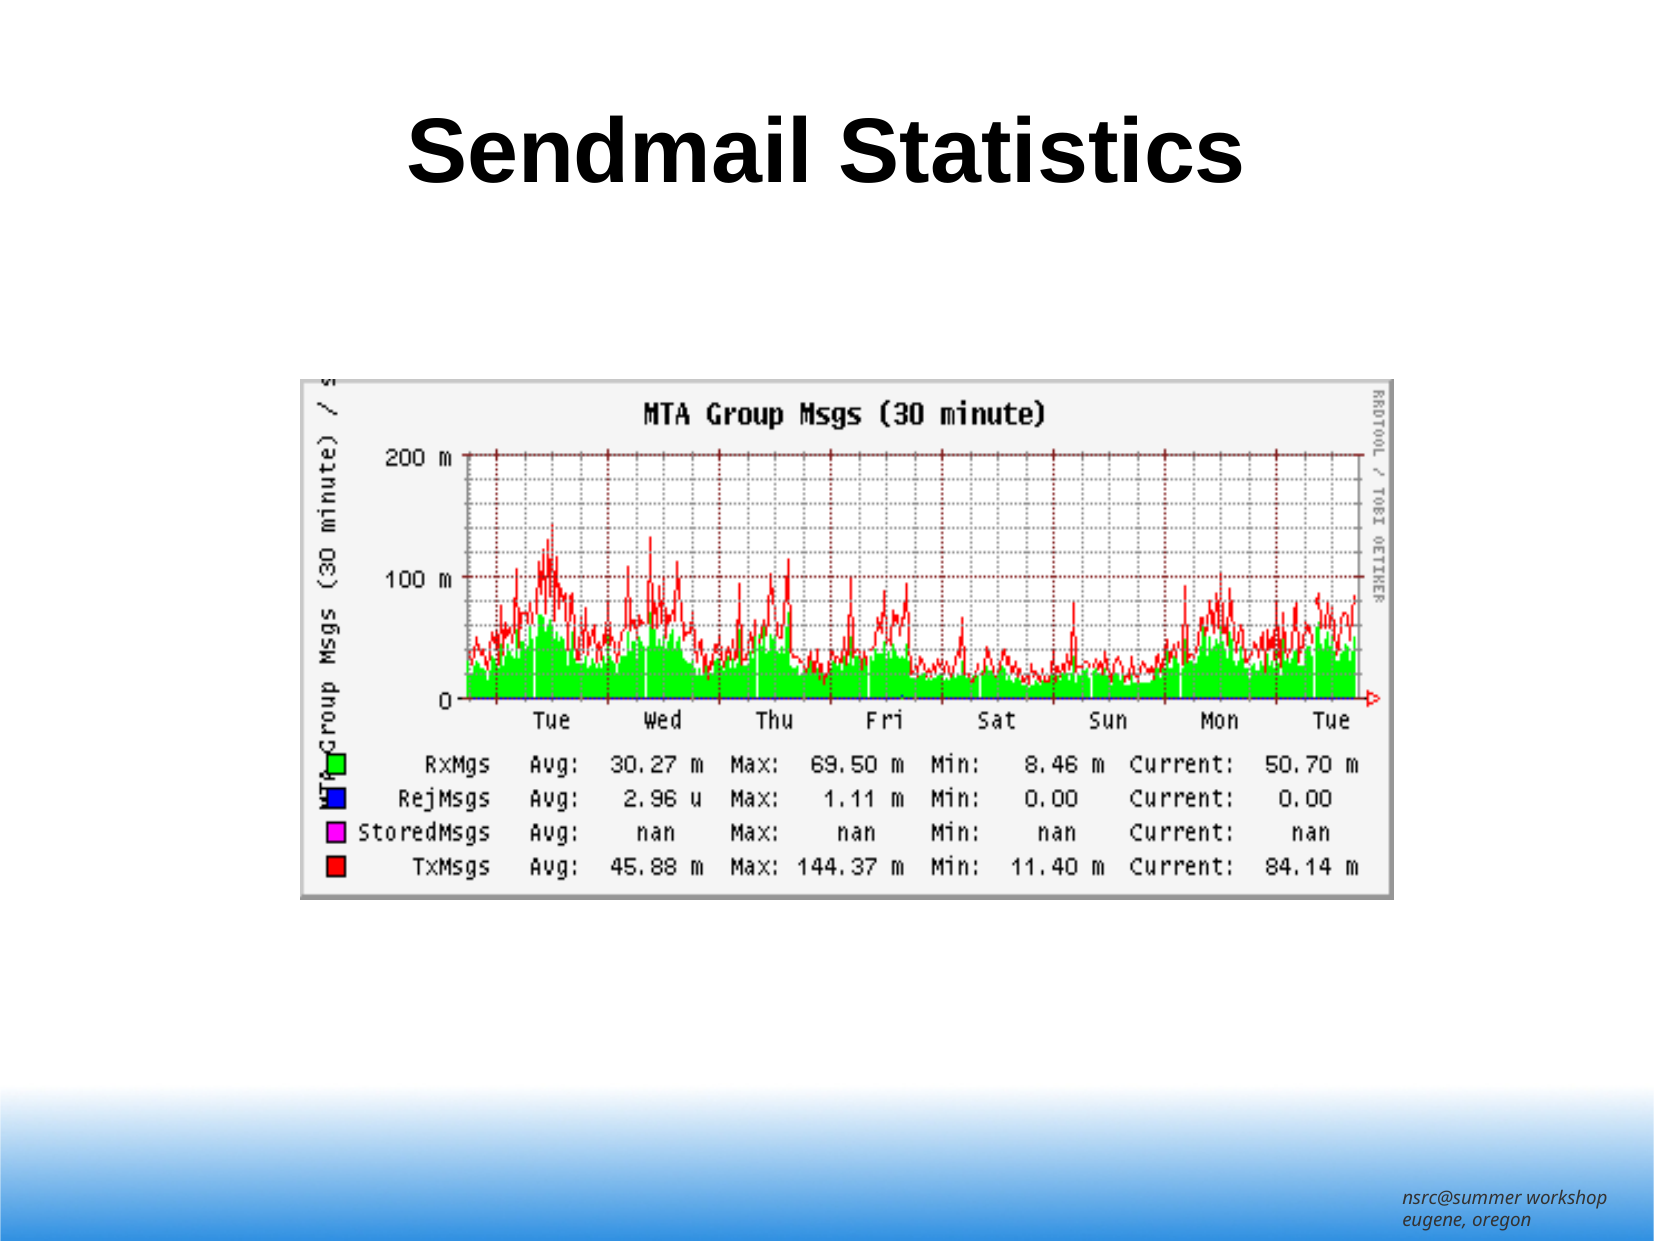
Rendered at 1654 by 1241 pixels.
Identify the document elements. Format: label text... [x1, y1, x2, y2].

picture [300, 379, 1394, 901]
picture [0, 1083, 1654, 1241]
title Sendmail Statistics [82, 56, 1571, 249]
